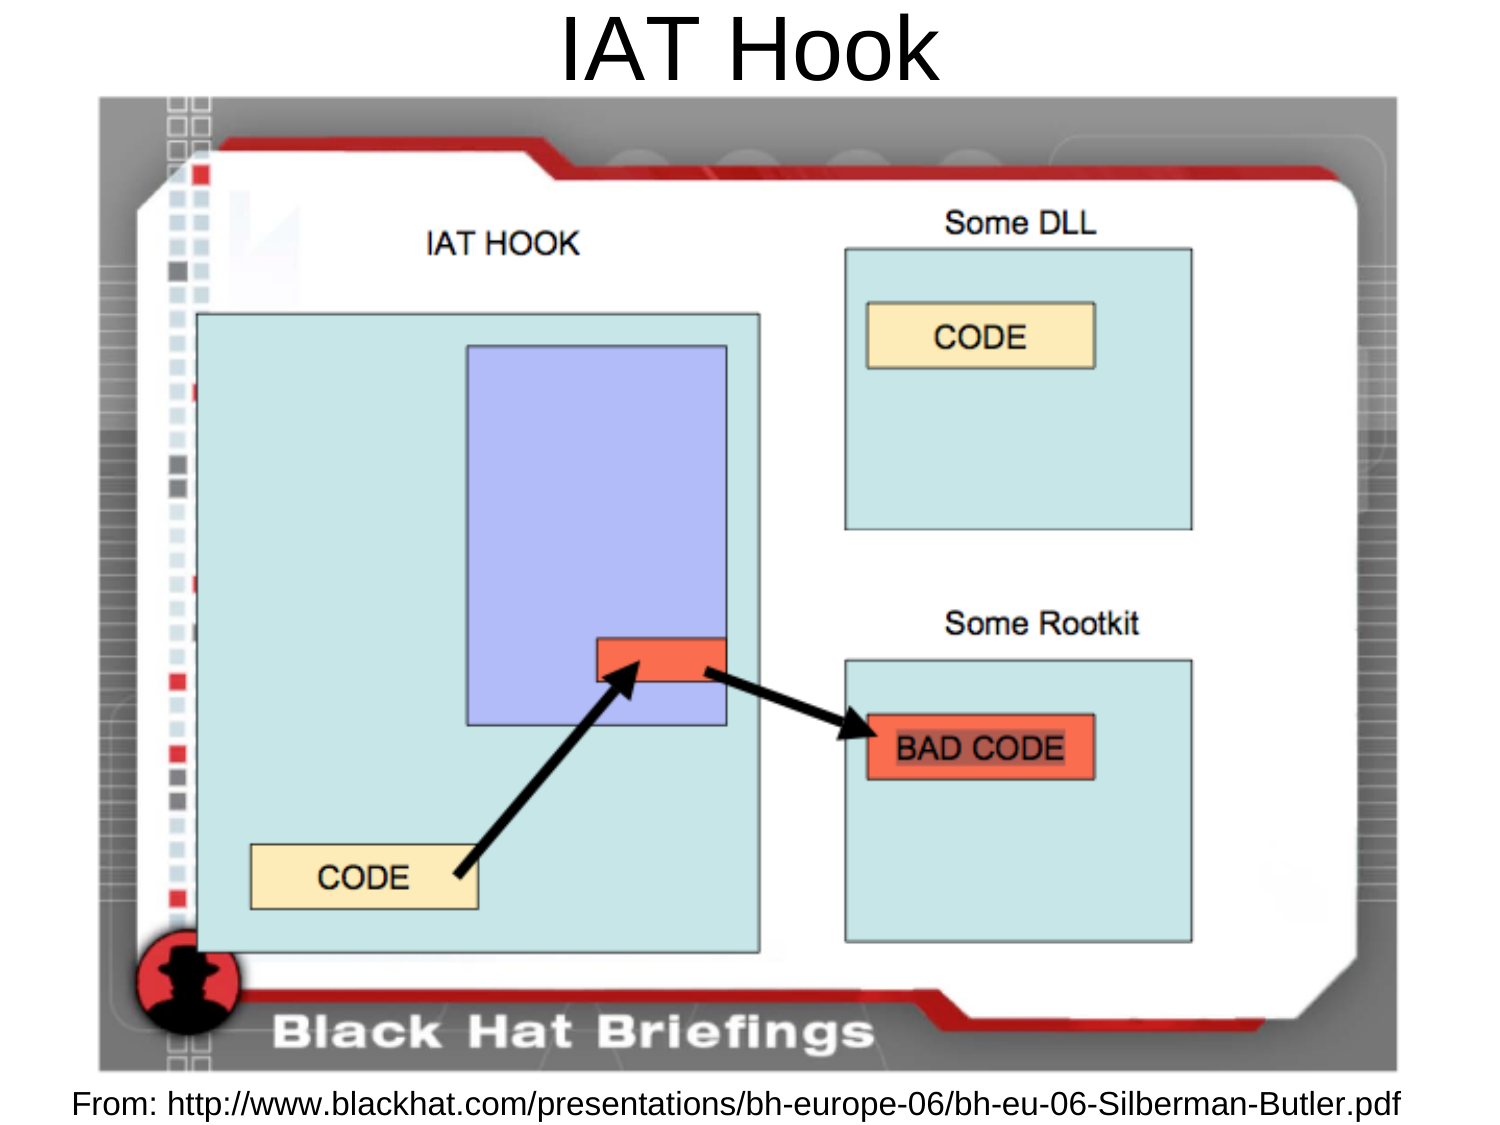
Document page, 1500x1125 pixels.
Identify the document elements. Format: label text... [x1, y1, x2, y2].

title IAT Hook [75, 0, 1426, 138]
picture [86, 138, 1414, 1074]
text_box From: http://www.blackhat.com/presentations/bh-europe-06/bh-eu-06-Silberman-Butler.pdf [56, 1074, 1418, 1125]
